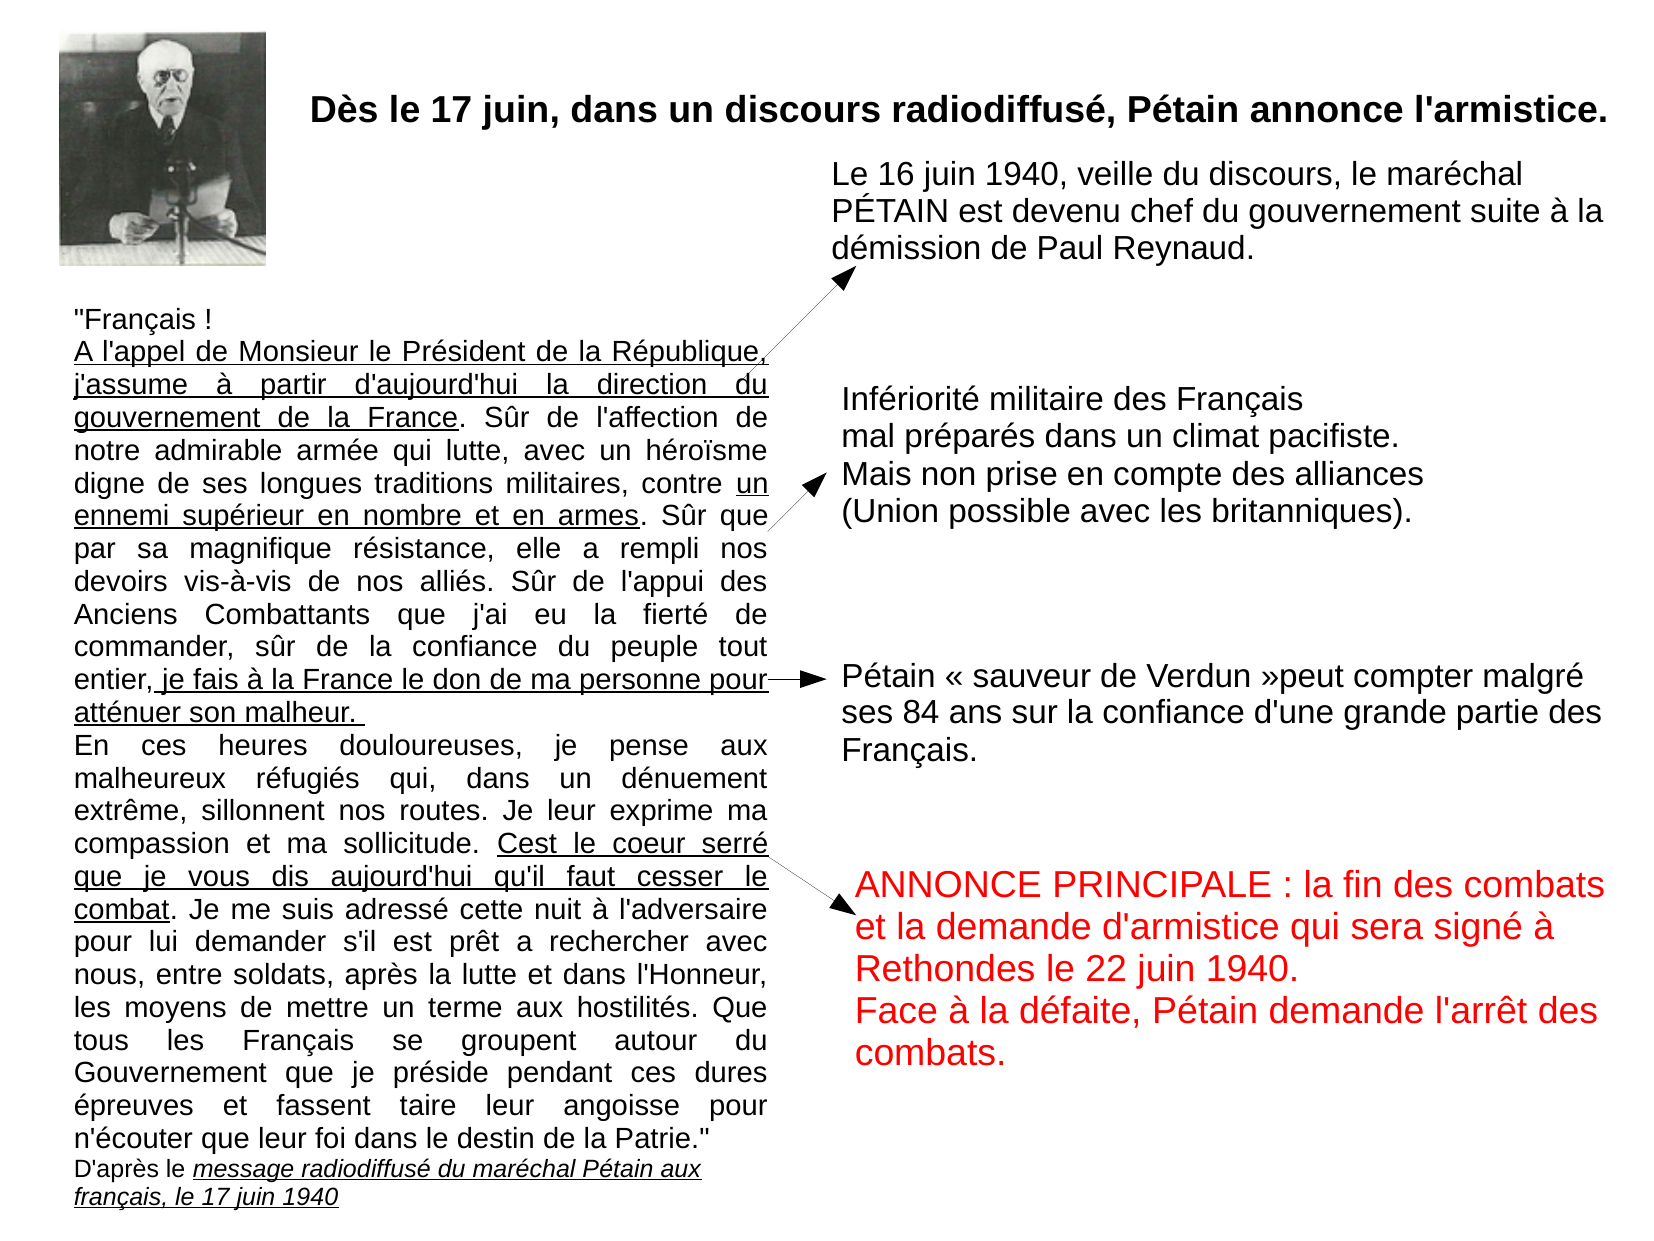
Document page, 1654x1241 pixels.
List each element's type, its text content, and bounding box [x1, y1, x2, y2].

text_box Pétain « sauveur de Verdun »peut compter malgré ses 84 ans sur la confiance d'une grande partie des Français. [826, 649, 1619, 777]
text_box Dès le 17 juin, dans un discours radiodiffusé, Pétain annonce l'armistice. [295, 80, 1654, 139]
text_box "Français ! A l'appel de Monsieur le Président de la République, j'assume à partir d'aujourd'hui la direction du gouvernement de la France. Sûr de l'affection de notre admirable armée qui lutte, avec un héroïsme digne de ses longues traditions militaires, contre un ennemi supérieur en nombre et en armes. Sûr que par sa magnifique résistance, elle a rempli nos devoirs vis-à-vis de nos alliés. Sûr de l'appui des Anciens Combattants que j'ai eu la fierté de commander, sûr de la confiance du peuple tout entier, je fais à la France le don de ma personne pour atténuer son malheur. En ces heures douloureuses, je pense aux malheureux réfugiés qui, dans un dénuement extrême, sillonnent nos routes. Je leur exprime ma compassion et ma sollicitude. Cest le coeur serré que je vous dis aujourd'hui qu'il faut cesser le combat. Je me suis adressé cette nuit à l'adversaire pour lui demander s'il est prêt a rechercher avec nous, entre soldats, après la lutte et dans l'Honneur, les moyens de mettre un terme aux hostilités. Que tous les Français se groupent autour du Gouvernement que je préside pendant ces dures épreuves et fassent taire leur angoisse pour n'écouter que leur foi dans le destin de la Patrie." D'après le message radiodiffusé du maréchal Pétain aux français, le 17 juin 1940 [59, 295, 784, 1219]
text_box ANNONCE PRINCIPALE : la fin des combats et la demande d'armistice qui sera signé à Rethondes le 22 juin 1940. Face à la défaite, Pétain demande l'arrêt des combats. [840, 856, 1625, 1082]
text_box Le 16 juin 1940, veille du discours, le maréchal PÉTAIN est devenu chef du gouvernement suite à la démission de Paul Reynaud. [816, 147, 1654, 275]
text_box Infériorité militaire des Français mal préparés dans un climat pacifiste. Mais non prise en compte des alliances (Union possible avec les britanniques). [826, 373, 1654, 650]
picture [59, 29, 266, 266]
